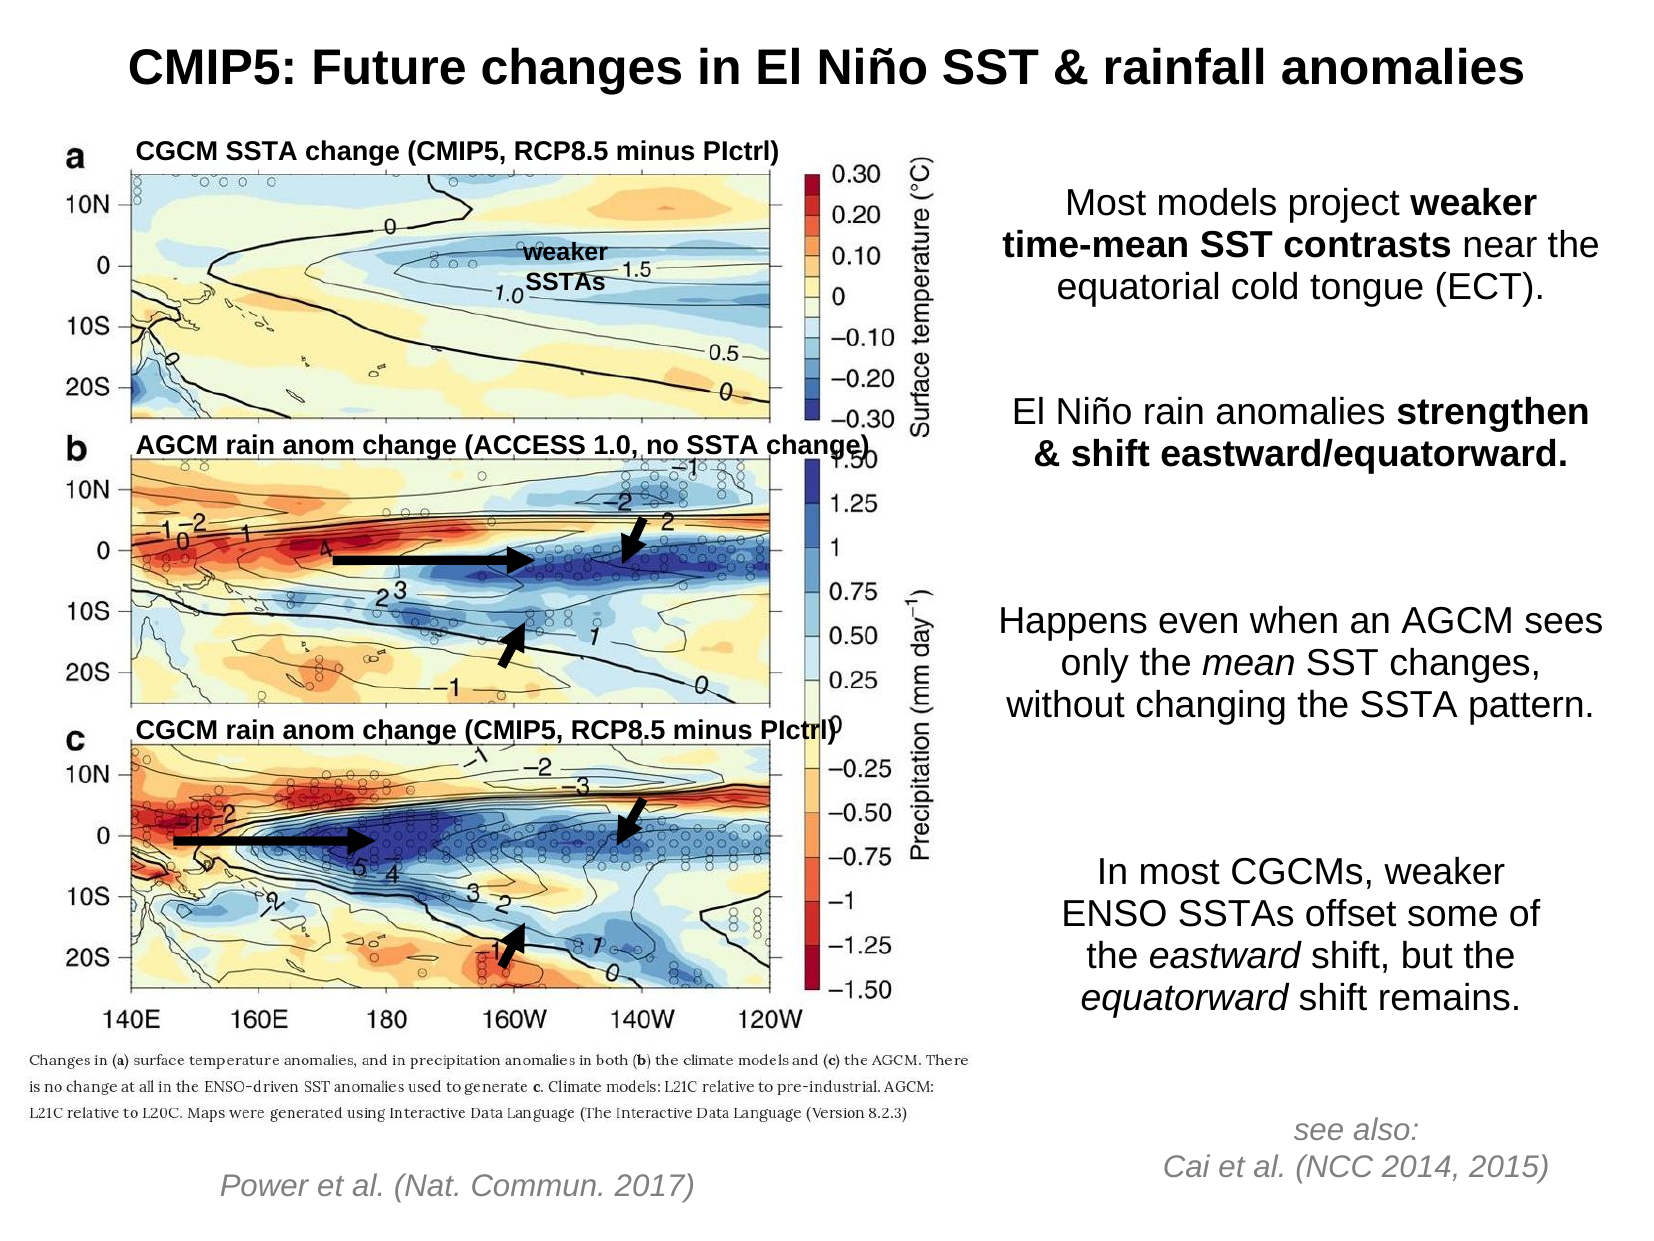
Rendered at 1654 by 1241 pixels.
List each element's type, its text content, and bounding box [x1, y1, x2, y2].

text_box weaker SSTAs [503, 235, 629, 296]
text_box Power et al. (Nat. Commun. 2017) [204, 1157, 711, 1211]
text_box see also: Cai et al. (NCC 2014, 2015) [1148, 1101, 1566, 1192]
text_box CGCM SSTA change (CMIP5, RCP8.5 minus PIctrl) [120, 129, 855, 183]
text_box Most models project weaker time-mean SST contrasts near the equatorial cold tongue (ECT). El Niño rain anomalies strengthen & shift eastward/equatorward. Happens even when an AGCM sees only the mean SST changes, without changing the SSTA pattern. In most CGCMs, weaker ENSO SSTAs offset some of the eastward shift, but the equatorward shift remains. [976, 175, 1629, 1026]
picture [25, 143, 976, 1124]
text_box CMIP5: Future changes in El Niño SST & rainfall anomalies [39, 25, 1615, 95]
text_box CGCM rain anom change (CMIP5, RCP8.5 minus PIctrl) [120, 707, 875, 762]
text_box AGCM rain anom change (ACCESS 1.0, no SSTA change) [120, 423, 939, 469]
